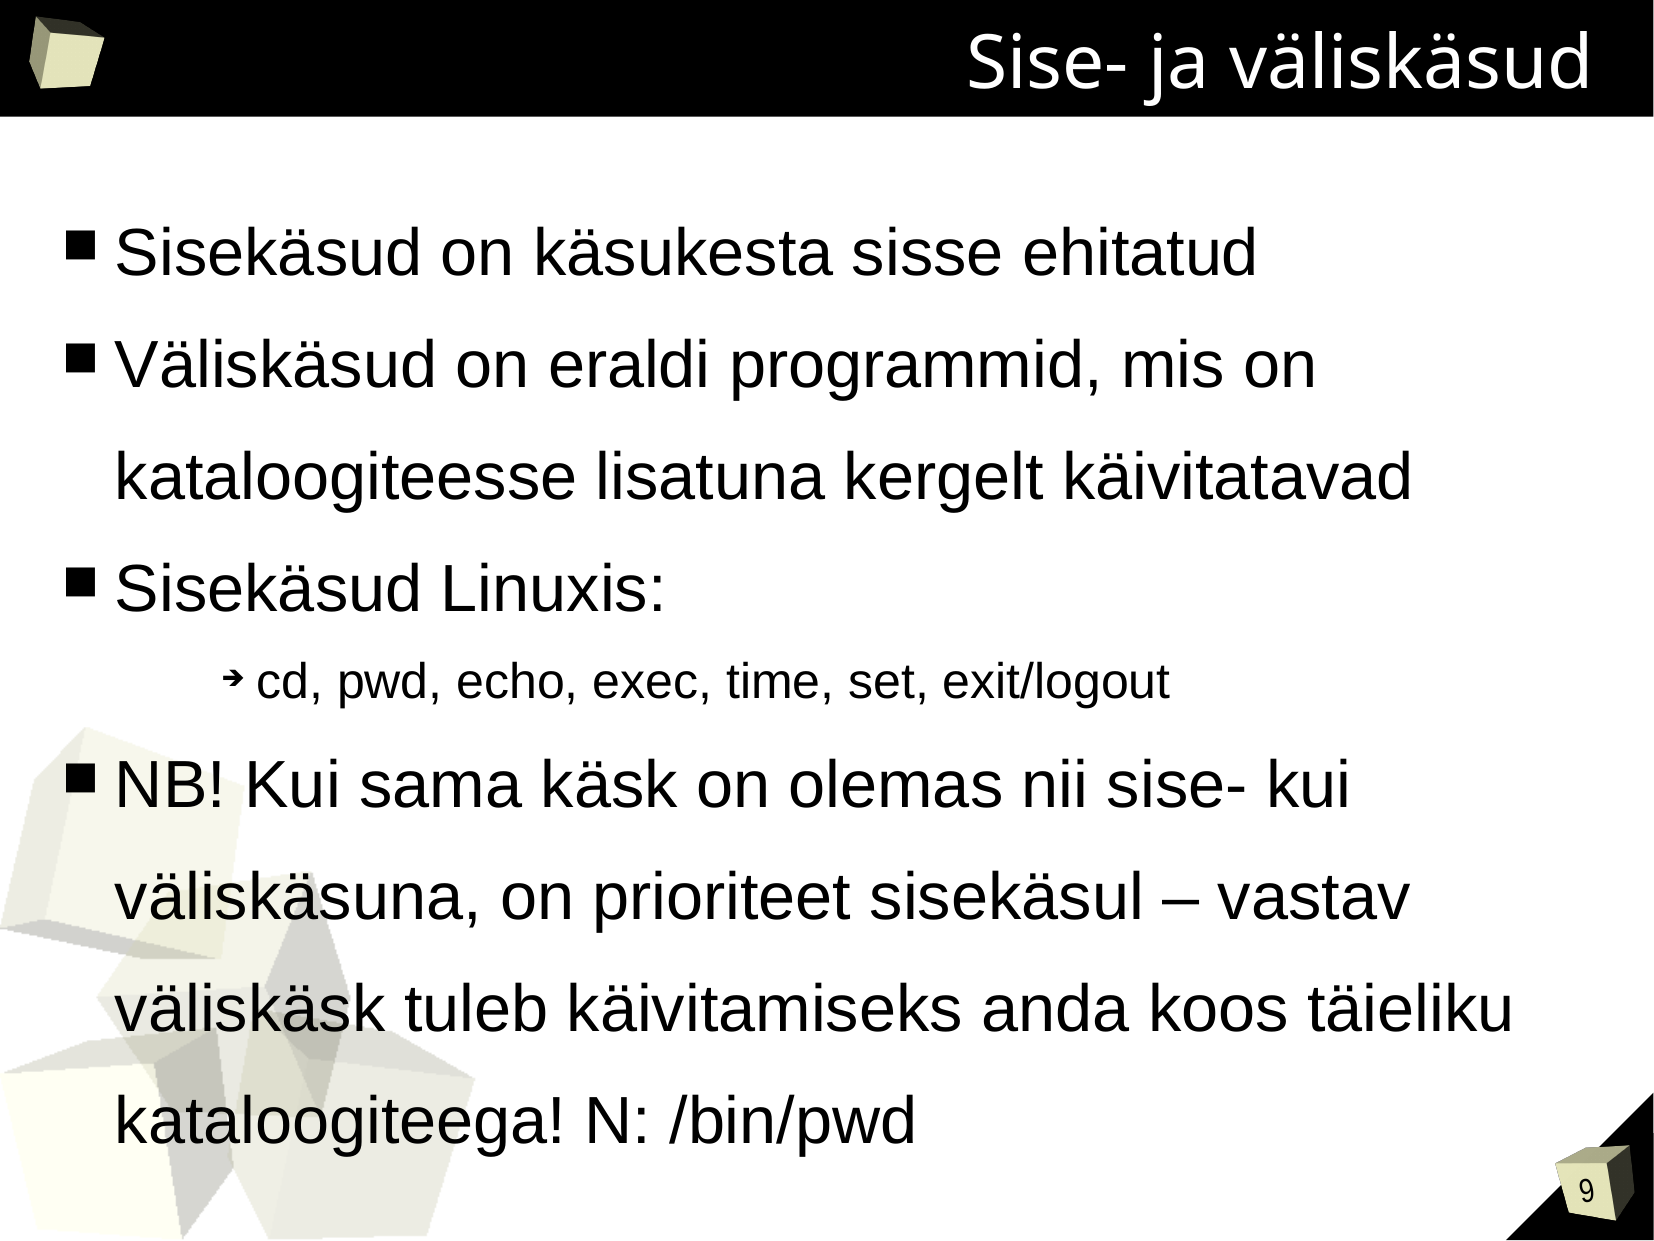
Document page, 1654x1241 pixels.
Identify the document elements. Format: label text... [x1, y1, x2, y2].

picture [0, 726, 477, 1241]
title Sise- ja väliskäsud [118, 0, 1595, 119]
list Sisekäsud on käsukesta sisse ehitatud Väliskäsud on eraldi programmid, mis on kataloogiteesse lisatuna kergelt käivitatavad Sisekäsud Linuxis: cd, pwd, echo, exec, time, set, exit/logout NB! Kui sama käsk on olemas nii sise- kui väliskäsuna, on prioriteet sisekäsul – vastav väliskäsk tuleb käivitamiseks anda koos täieliku kataloogiteega! N: /bin/pwd [44, 177, 1611, 1214]
